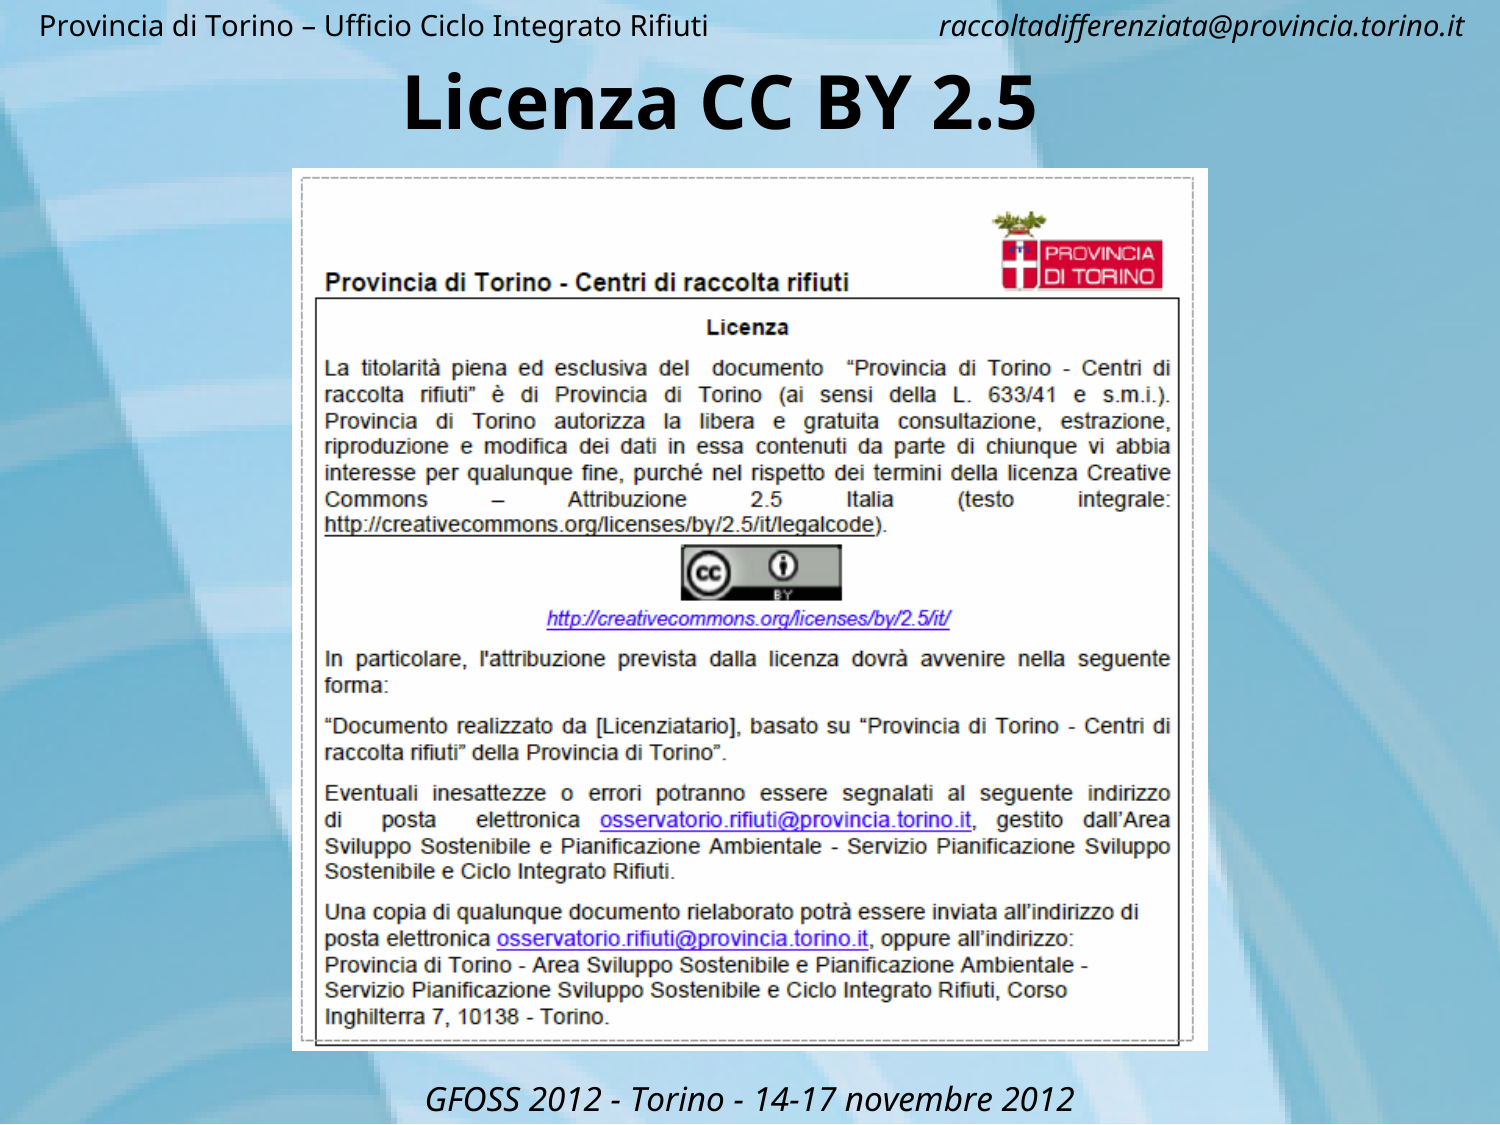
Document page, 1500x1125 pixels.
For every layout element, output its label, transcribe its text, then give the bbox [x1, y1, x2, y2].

picture [292, 168, 1208, 1051]
text_box Licenza CC BY 2.5 [386, 47, 1188, 153]
